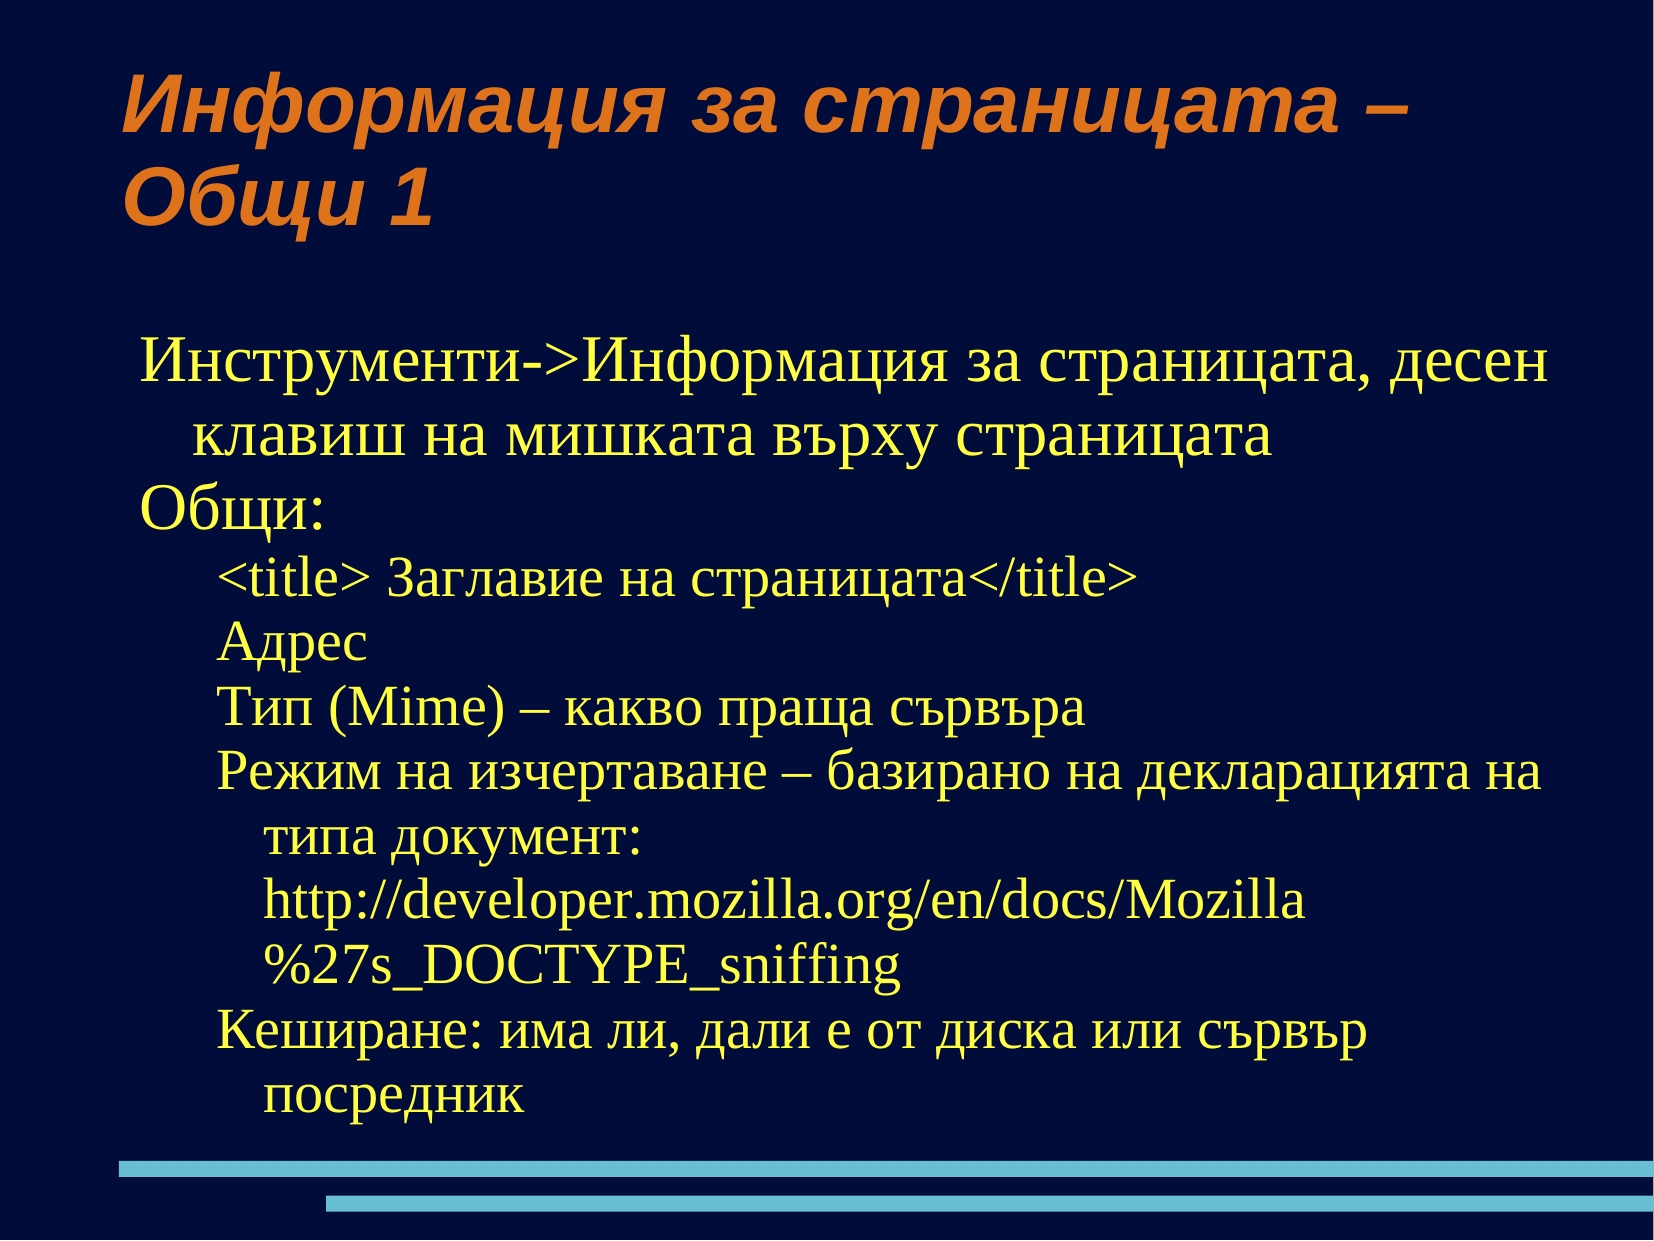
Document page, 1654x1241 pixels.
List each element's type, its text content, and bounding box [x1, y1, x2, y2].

list Инструменти->Информация за страницата, десен клавиш на мишката върху страницата Общи: <title> Заглавие на страницата</title> Адрес Тип (Mime) – какво праща сървъра Режим на изчертаване – базирано на декларацията на типа документ: http://developer.mozilla.org/en/docs/Mozilla%27s_DOCTYPE_sniffing Кеширане: има ли, дали е от диска или сървър посредник [121, 322, 1561, 1241]
title Информация за страницата – Общи 1 [121, 24, 1534, 276]
